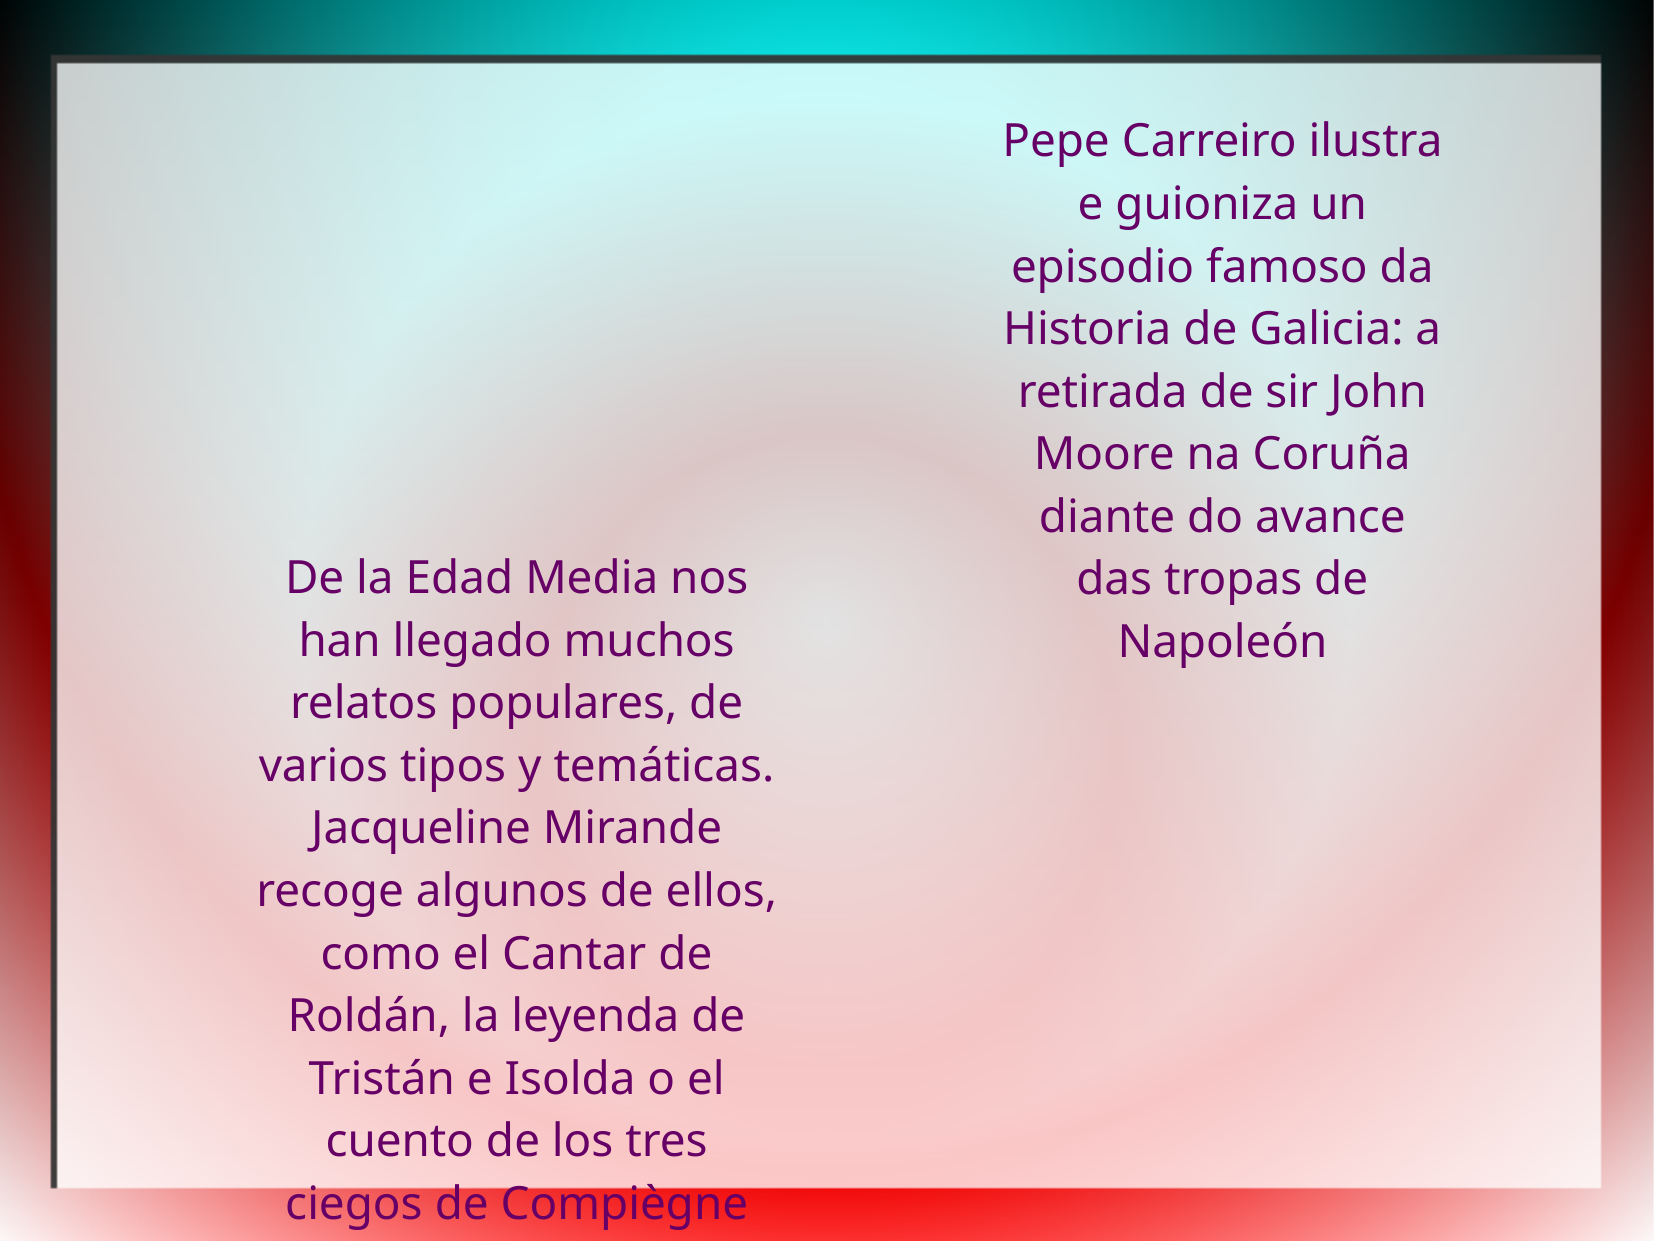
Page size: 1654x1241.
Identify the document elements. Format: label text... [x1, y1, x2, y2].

text_box De la Edad Media nos han llegado muchos relatos populares, de varios tipos y temáticas. Jacqueline Mirande recoge algunos de ellos, como el Cantar de Roldán, la leyenda de Tristán e Isolda o el cuento de los tres ciegos de Compiègne [236, 537, 798, 1192]
picture [0, 0, 1654, 1241]
text_box Pepe Carreiro ilustra e guioniza un episodio famoso da Historia de Galicia: a retirada de sir John Moore na Coruña diante do avance das tropas de Napoleón [980, 100, 1465, 649]
